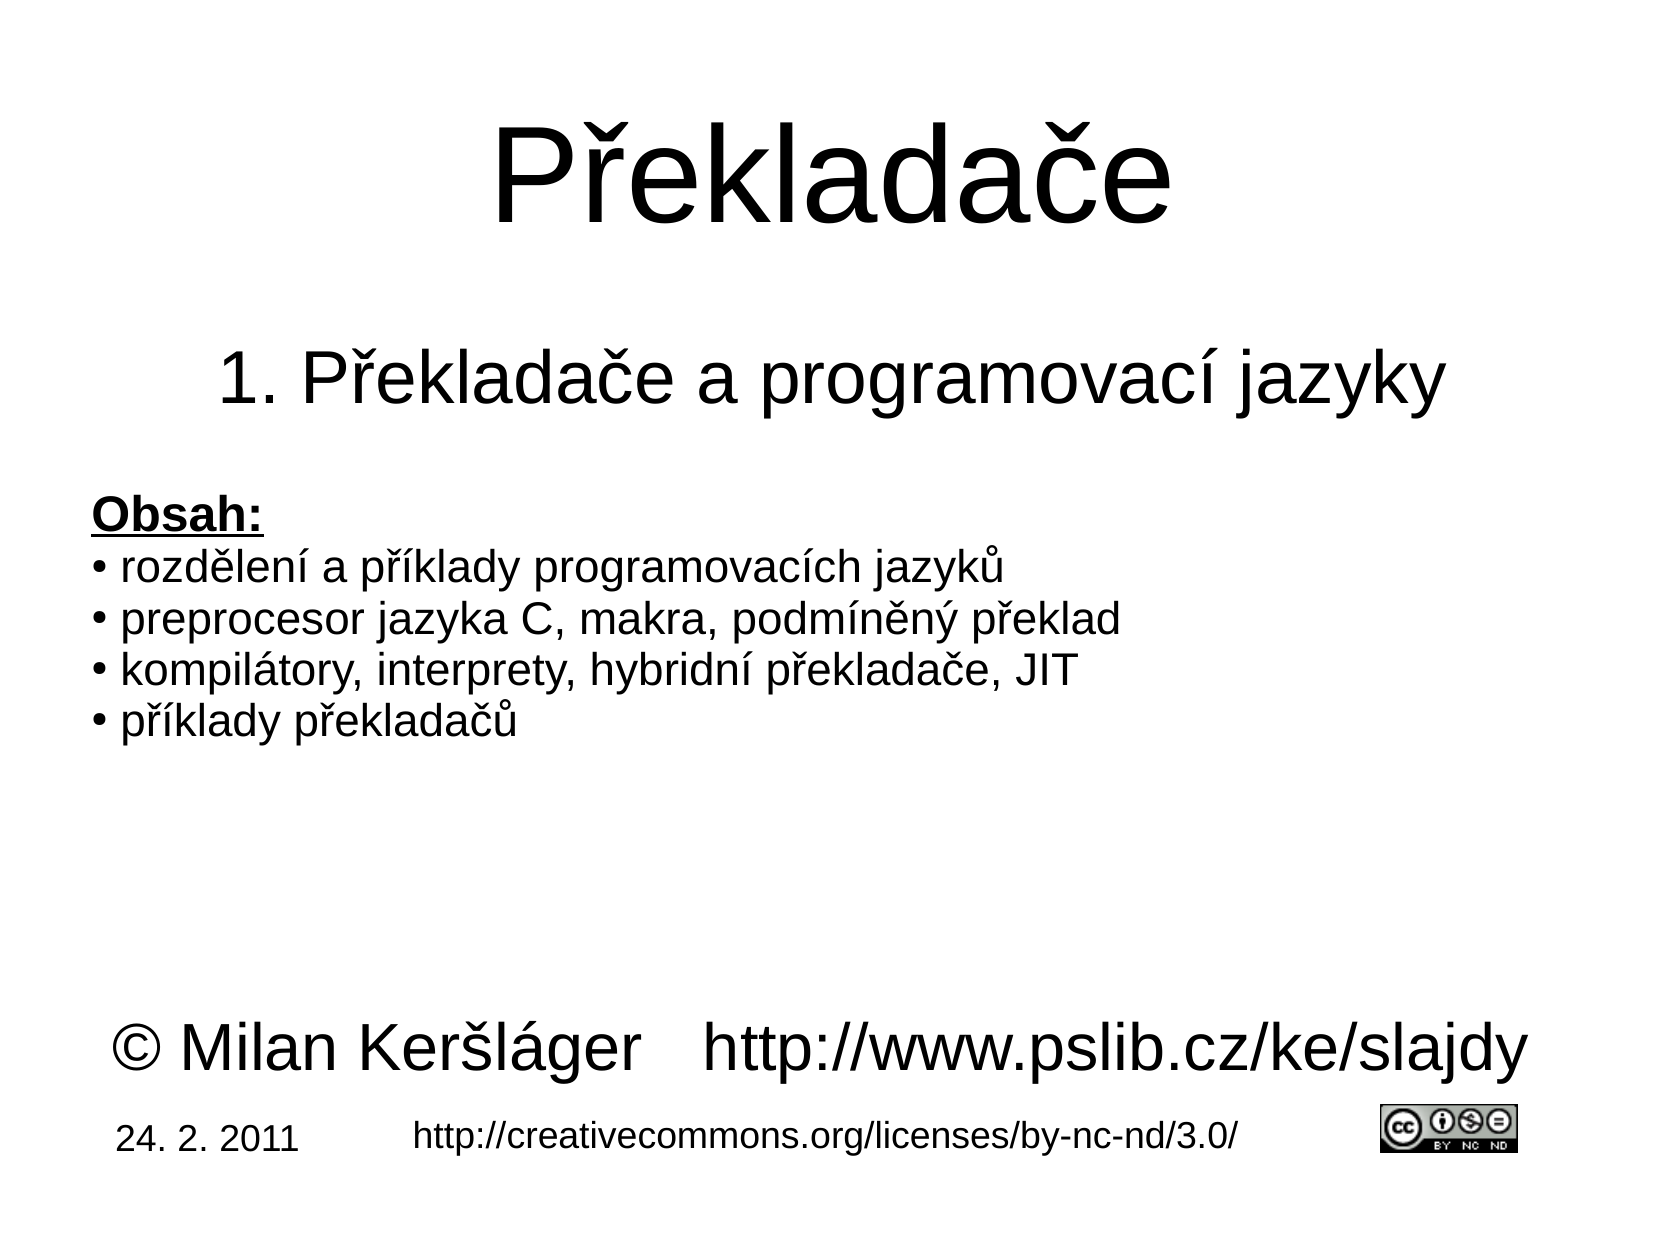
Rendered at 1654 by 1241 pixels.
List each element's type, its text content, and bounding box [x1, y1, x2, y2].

text_box 24.2.2011 [100, 1110, 337, 1168]
text_box http://creativecommons.org/licenses/by-nc-nd/3.0/ [339, 1107, 1313, 1165]
text_box Obsah: rozdělení a příklady programovacích jazyků preprocesor jazyka C, makra, podmíněný překlad kompilátory, interprety, hybridní překladače, JIT příklady překladačů [76, 478, 1583, 754]
picture [1380, 1104, 1518, 1153]
list © Milan Keršláger http://www.pslib.cz/ke/slajdy [76, 1009, 1565, 1087]
title Překladače 1. Překladače a programovací jazyky [88, 56, 1577, 461]
